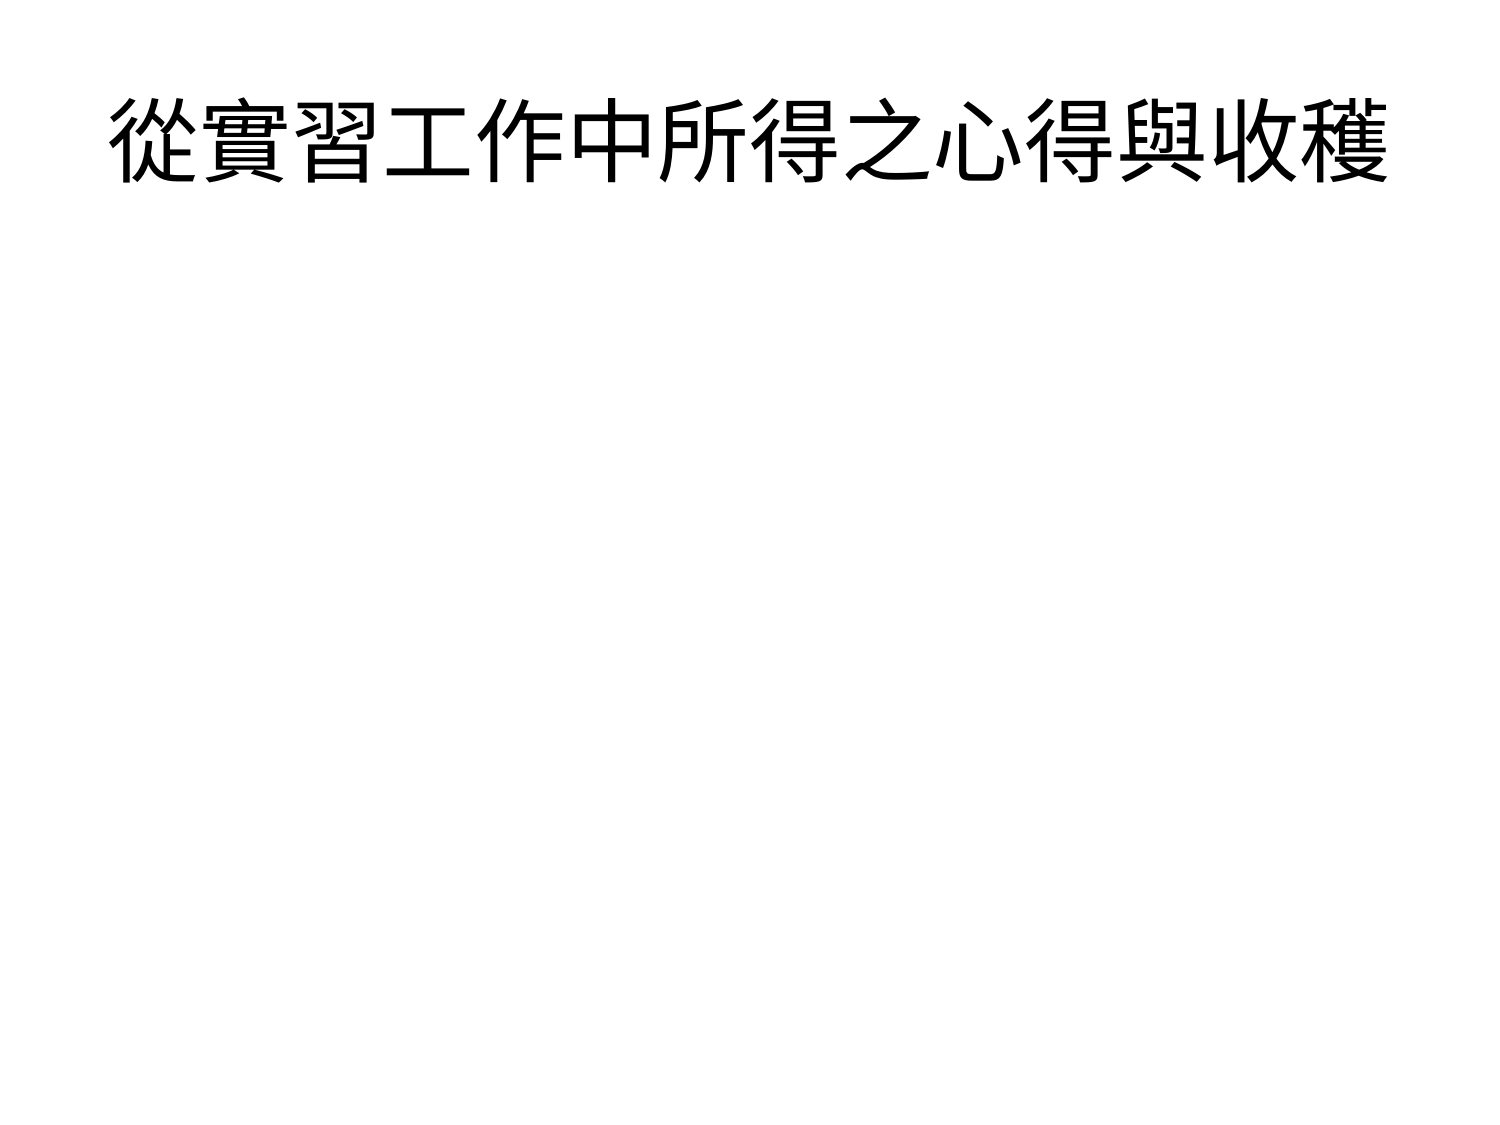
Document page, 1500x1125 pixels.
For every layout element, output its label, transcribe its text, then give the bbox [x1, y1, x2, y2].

title 從實習工作中所得之心得與收穫 [75, 45, 1426, 233]
